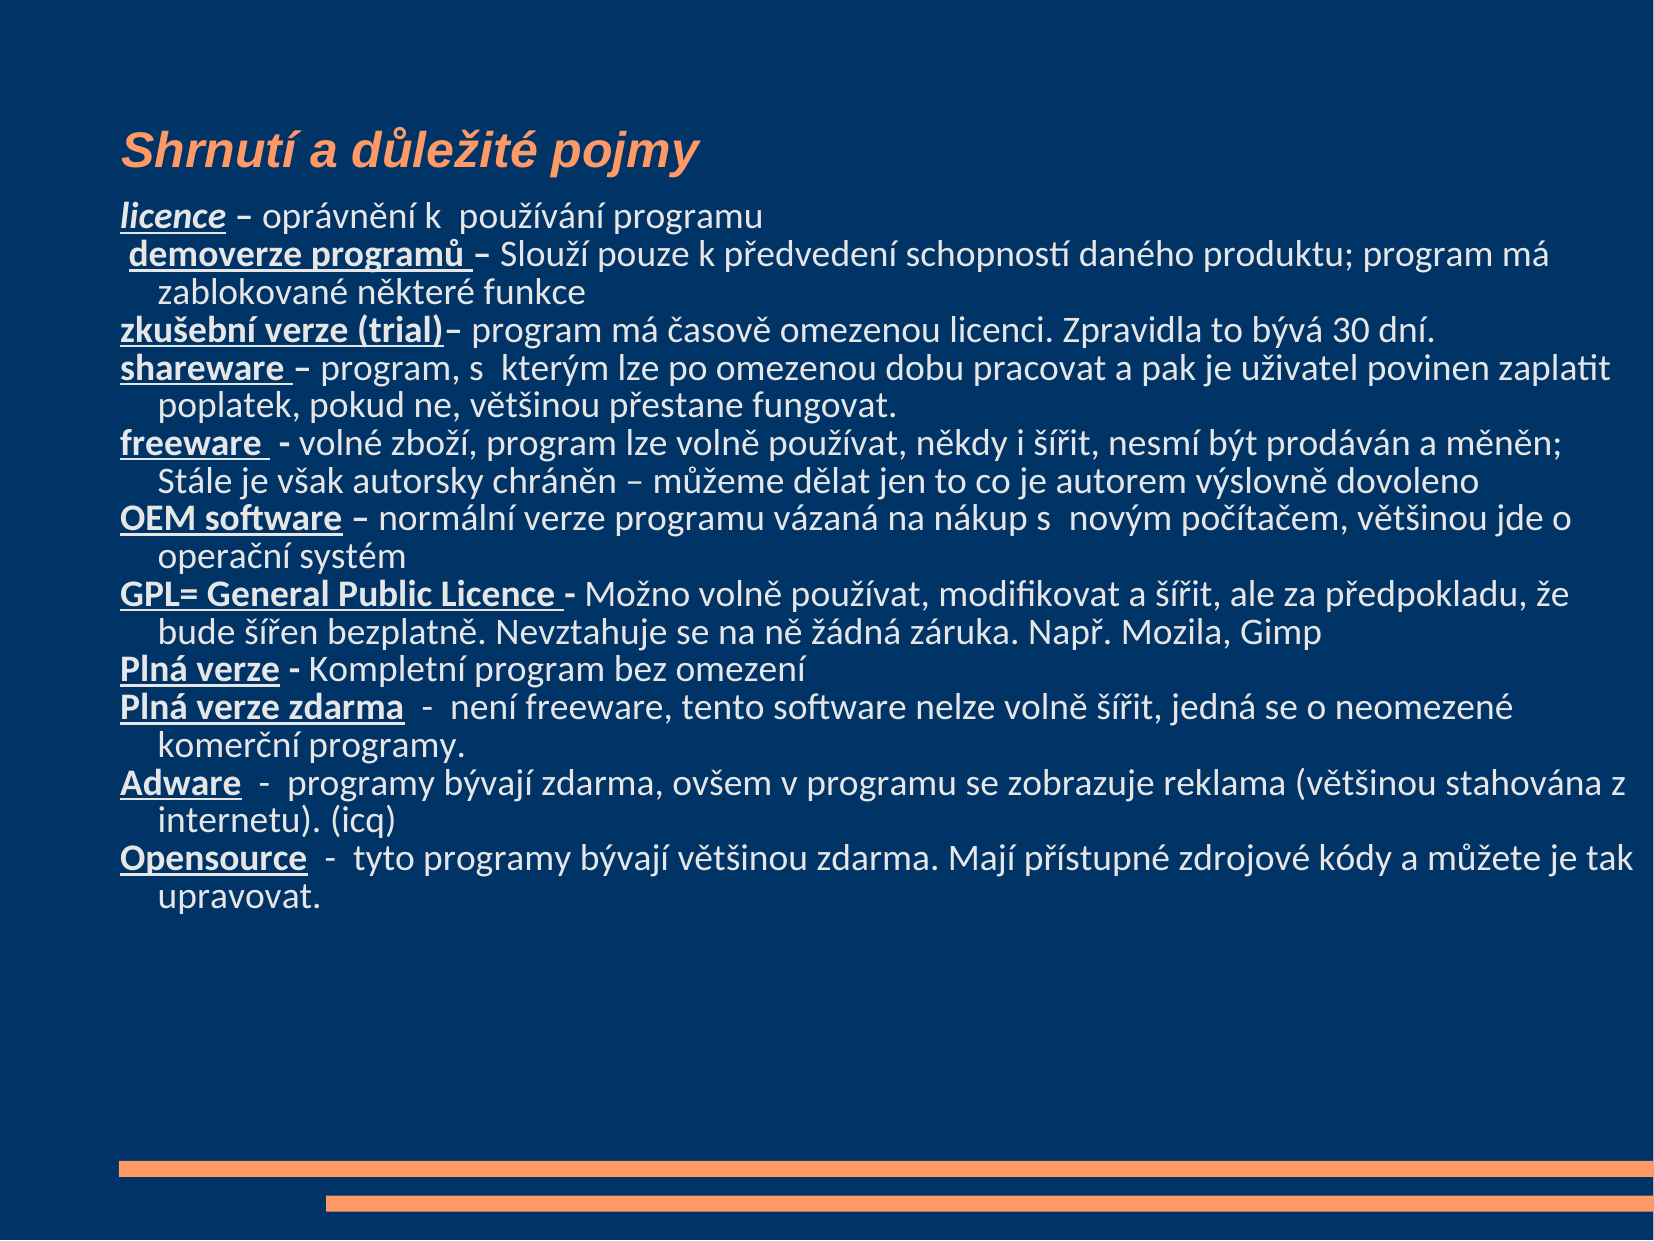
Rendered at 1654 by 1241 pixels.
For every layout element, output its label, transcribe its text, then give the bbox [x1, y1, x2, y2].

list licence – oprávnění k používání programu demoverze programů – Slouží pouze k předvedení schopností daného produktu; program má zablokované některé funkce zkušební verze (trial)– program má časově omezenou licenci. Zpravidla to bývá 30 dní. shareware – program, s kterým lze po omezenou dobu pracovat a pak je uživatel povinen zaplatit poplatek, pokud ne, většinou přestane fungovat. freeware - volné zboží, program lze volně používat, někdy i šířit, nesmí být prodáván a měněn; Stále je však autorsky chráněn – můžeme dělat jen to co je autorem výslovně dovoleno OEM software – normální verze programu vázaná na nákup s novým počítačem, většinou jde o operační systém GPL= General Public Licence - Možno volně používat, modifikovat a šířit, ale za předpokladu, že bude šířen bezplatně. Nevztahuje se na ně žádná záruka. Např. Mozila, Gimp Plná verze - Kompletní program bez omezení Plná verze zdarma - není freeware, tento software nelze volně šířit, jedná se o neomezené komerční programy. Adware - programy bývají zdarma, ovšem v programu se zobrazuje reklama (většinou stahována z internetu). (icq) Opensource - tyto programy bývají většinou zdarma. Mají přístupné zdrojové kódy a můžete je tak upravovat. [82, 200, 1642, 1241]
title Shrnutí a důležité pojmy [121, 46, 1534, 200]
